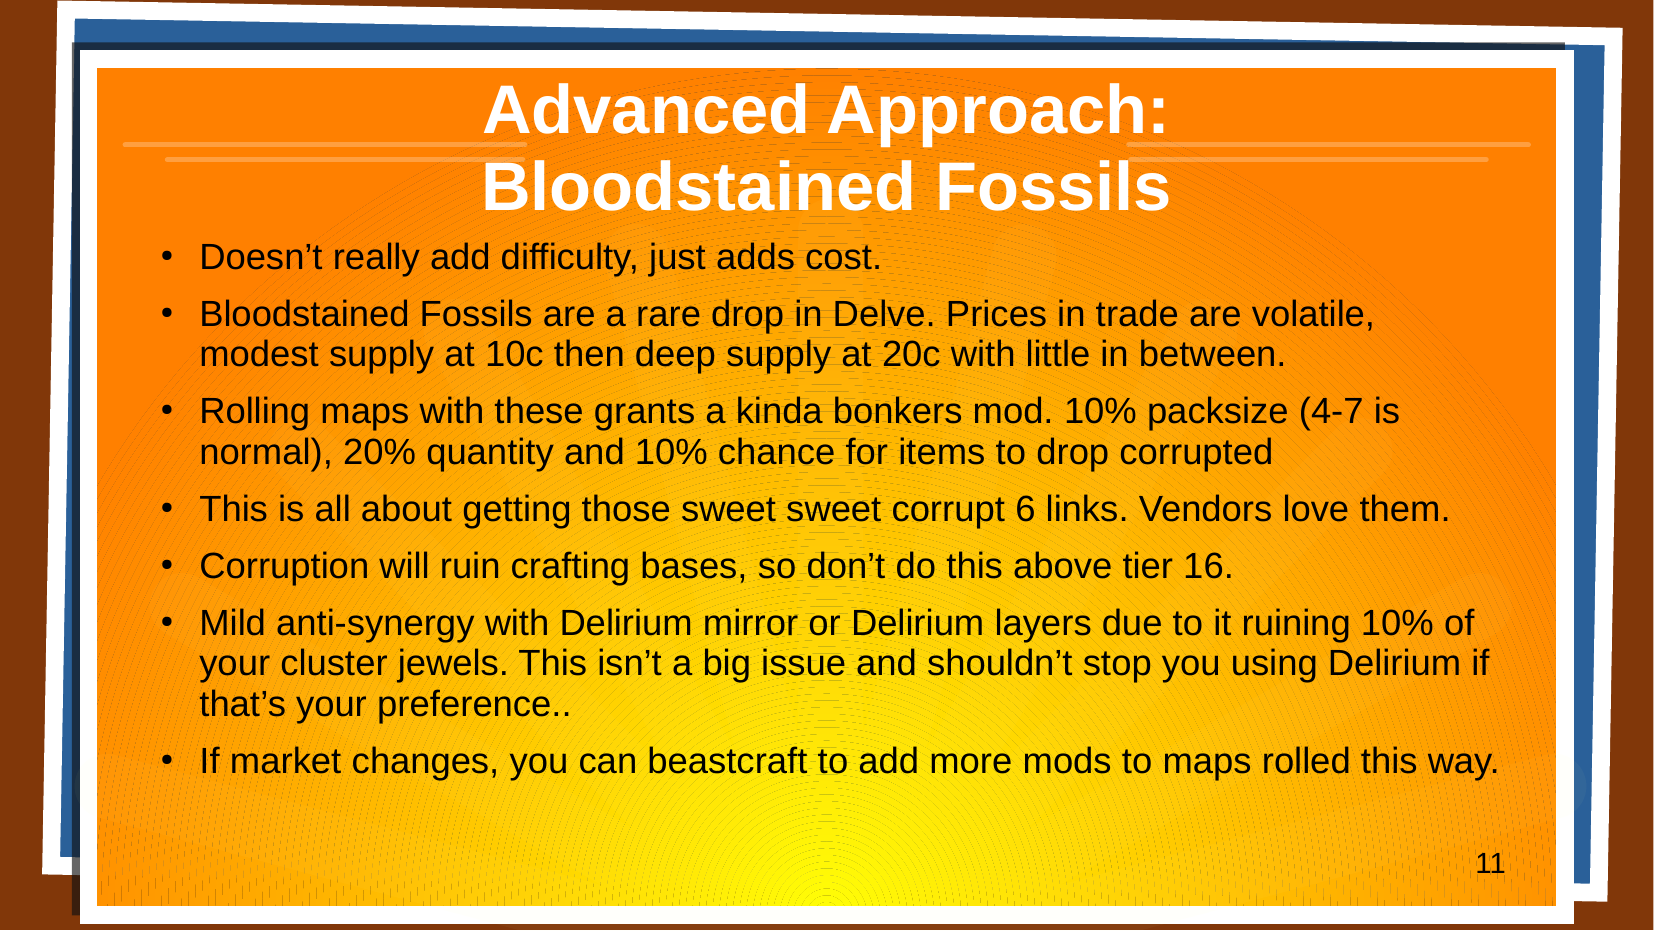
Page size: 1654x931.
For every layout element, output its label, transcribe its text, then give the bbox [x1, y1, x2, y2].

list Doesn’t really add difficulty, just adds cost. Bloodstained Fossils are a rare drop in Delve. Prices in trade are volatile, modest supply at 10c then deep supply at 20c with little in between. Rolling maps with these grants a kinda bonkers mod. 10% packsize (4-7 is normal), 20% quantity and 10% chance for items to drop corrupted This is all about getting those sweet sweet corrupt 6 links. Vendors love them. Corruption will ruin crafting bases, so don’t do this above tier 16. Mild anti-synergy with Delirium mirror or Delirium layers due to it ruining 10% of your cluster jewels. This isn’t a big issue and shouldn’t stop you using Delirium if that’s your preference.. If market changes, you can beastcraft to add more mods to maps rolled this way. [147, 236, 1506, 827]
title Advanced Approach: Bloodstained Fossils [442, 0, 1211, 236]
